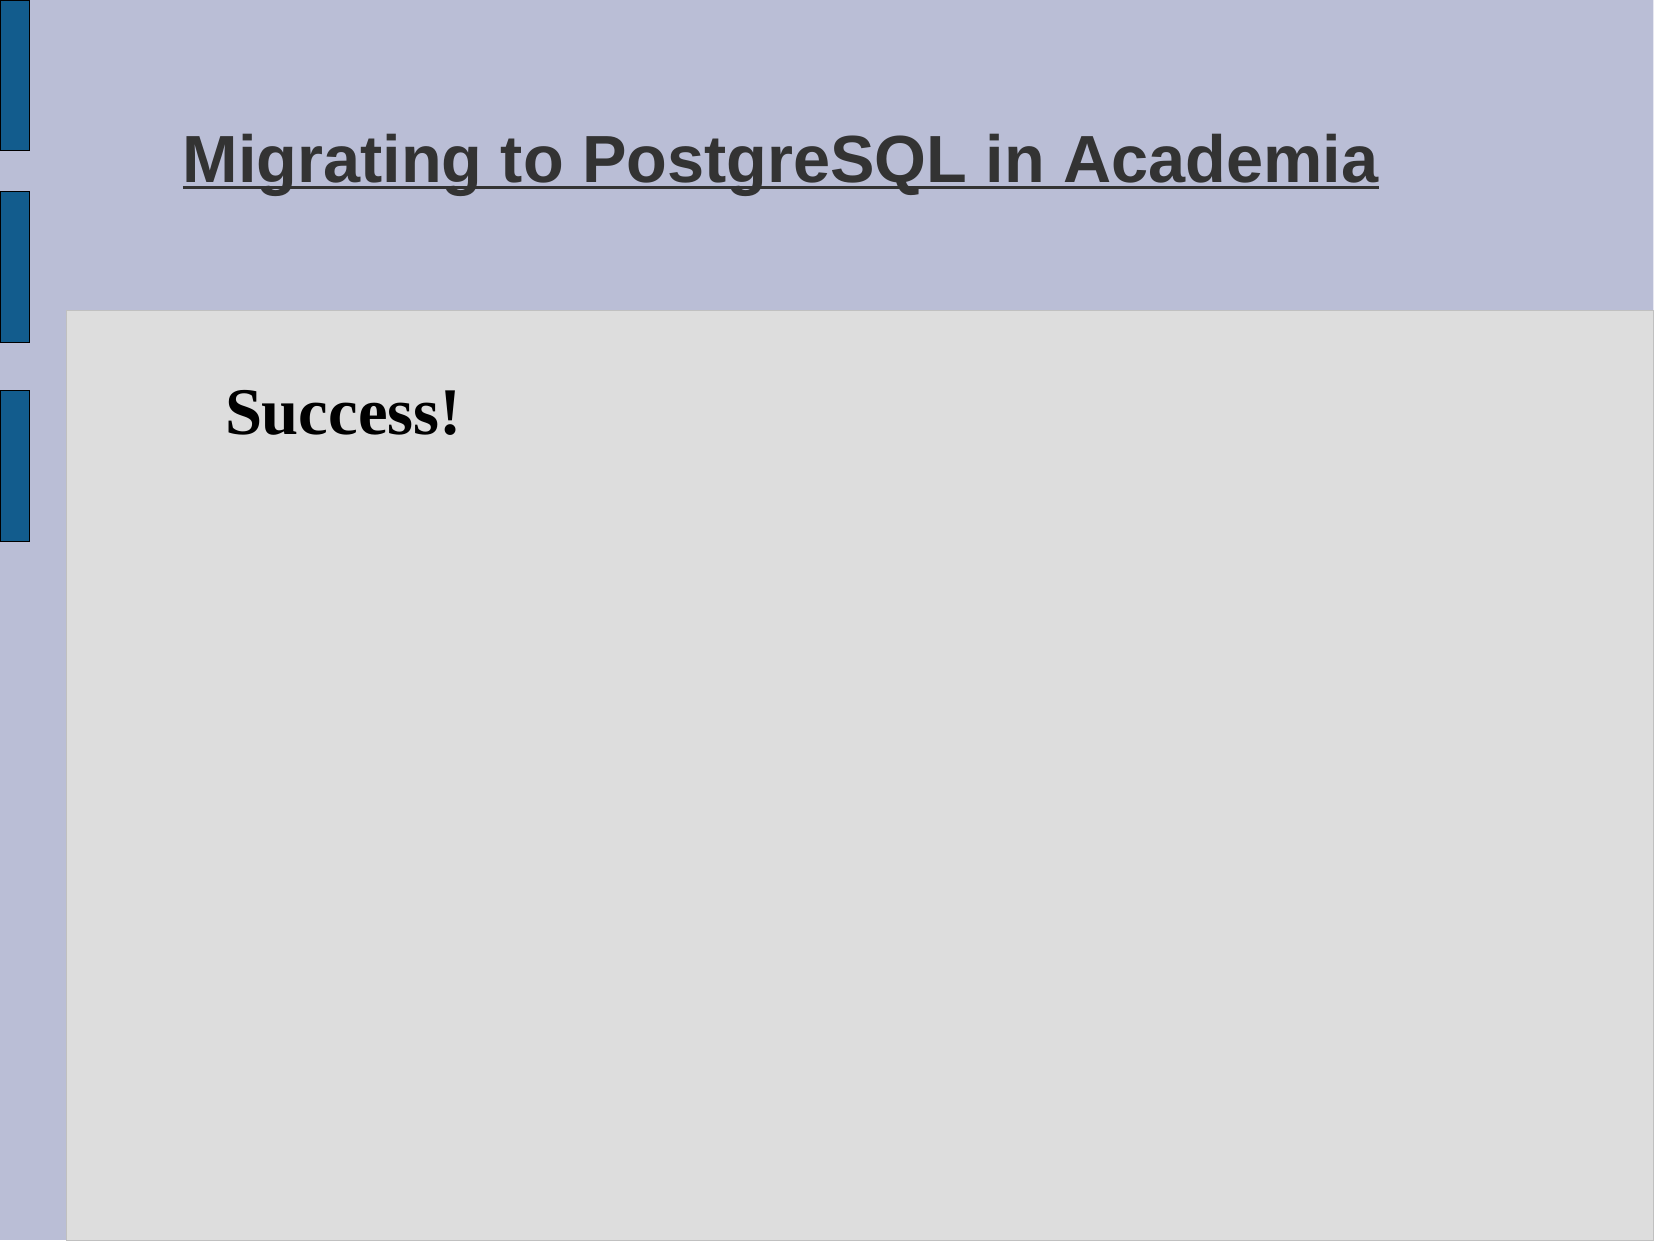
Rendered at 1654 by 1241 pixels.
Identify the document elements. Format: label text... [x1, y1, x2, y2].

title Migrating to PostgreSQL in Academia [75, 55, 1488, 263]
text_box Success! [225, 375, 1013, 450]
